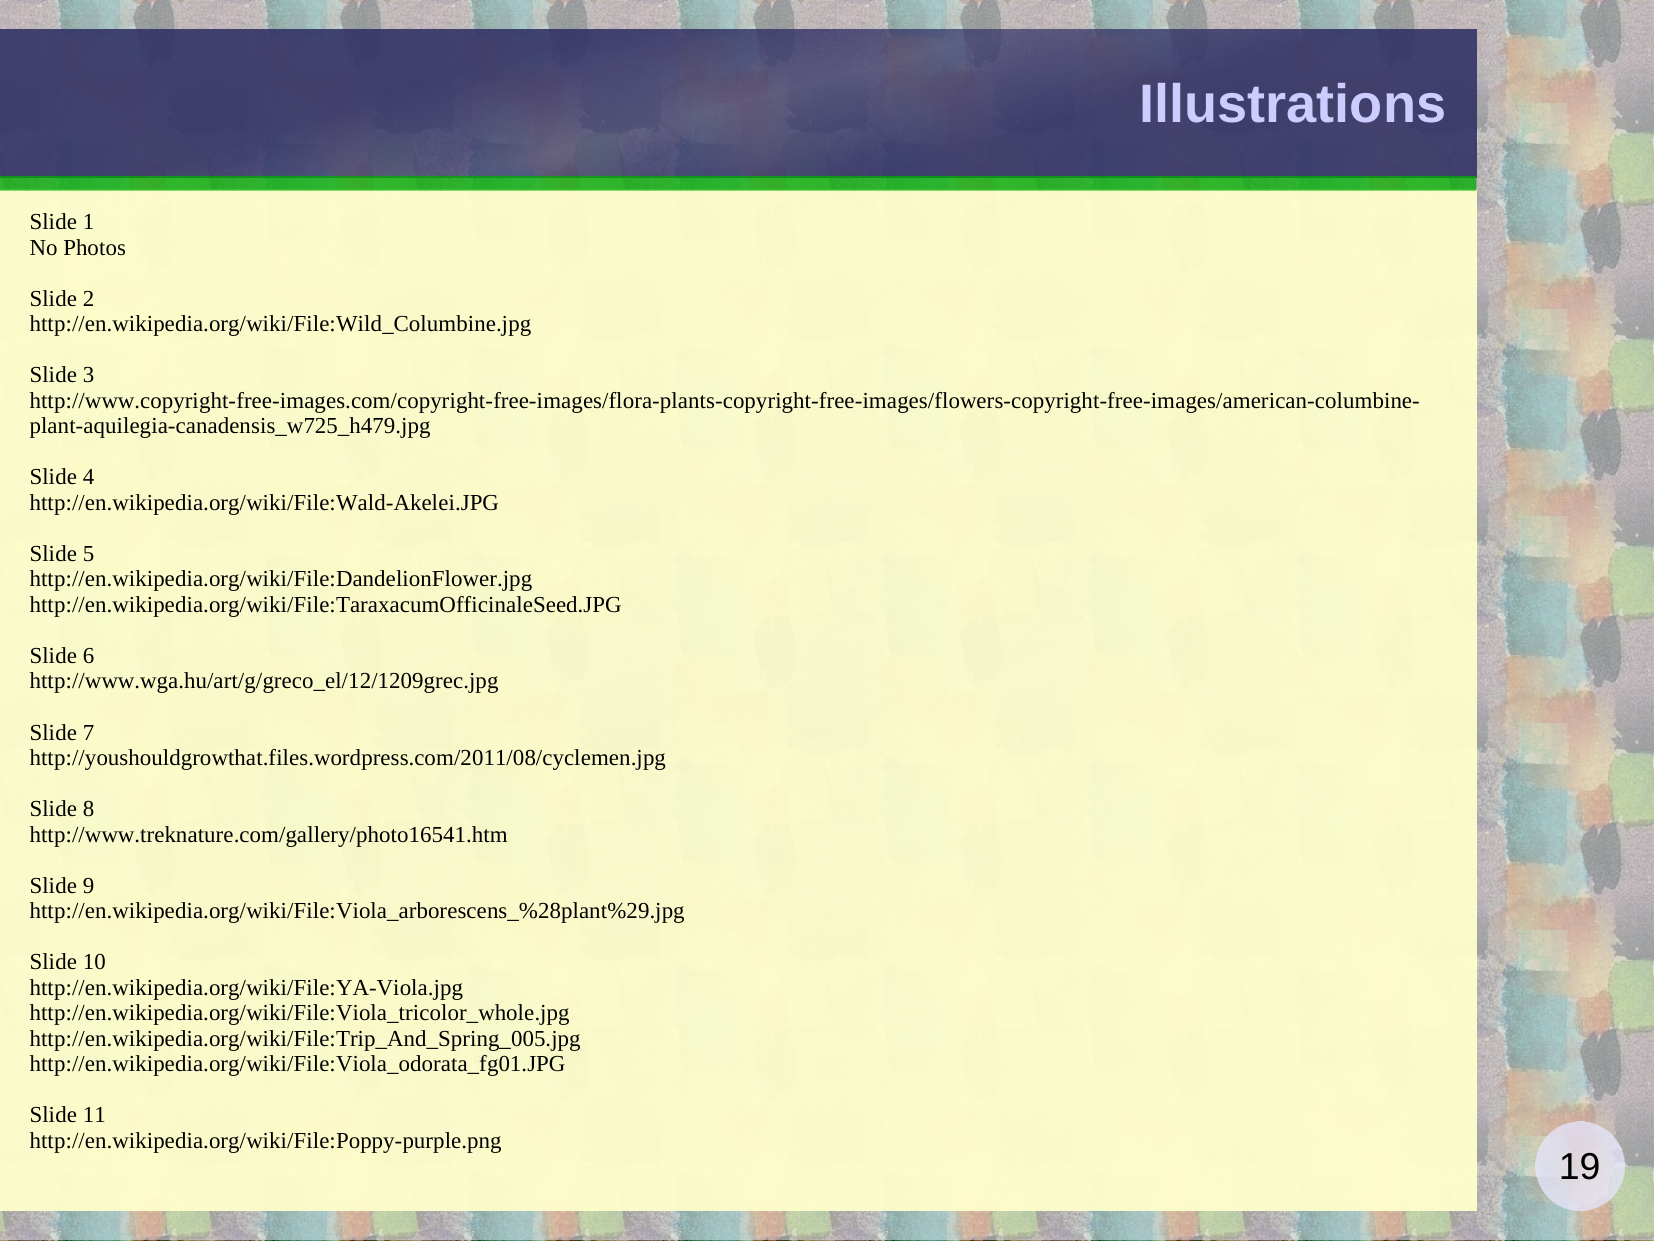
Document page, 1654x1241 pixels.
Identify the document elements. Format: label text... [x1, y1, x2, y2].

subtitle Slide 1 No Photos Slide 2 http://en.wikipedia.org/wiki/File:Wild_Columbine.jpg Slide 3 http://www.copyright-free-images.com/copyright-free-images/flora-plants-copyright-free-images/flowers-copyright-free-images/american-columbine-plant-aquilegia-canadensis_w725_h479.jpg Slide 4 http://en.wikipedia.org/wiki/File:Wald-Akelei.JPG Slide 5 http://en.wikipedia.org/wiki/File:DandelionFlower.jpg http://en.wikipedia.org/wiki/File:TaraxacumOfficinaleSeed.JPG Slide 6 http://www.wga.hu/art/g/greco_el/12/1209grec.jpg Slide 7 http://youshouldgrowthat.files.wordpress.com/2011/08/cyclemen.jpg Slide 8 http://www.treknature.com/gallery/photo16541.htm Slide 9 http://en.wikipedia.org/wiki/File:Viola_arborescens_%28plant%29.jpg Slide 10 http://en.wikipedia.org/wiki/File:YA-Viola.jpg http://en.wikipedia.org/wiki/File:Viola_tricolor_whole.jpg http://en.wikipedia.org/wiki/File:Trip_And_Spring_005.jpg http://en.wikipedia.org/wiki/File:Viola_odorata_fg01.JPG Slide 11 http://en.wikipedia.org/wiki/File:Poppy-purple.png [29, 183, 1447, 1205]
title Illustrations [29, 59, 1447, 148]
